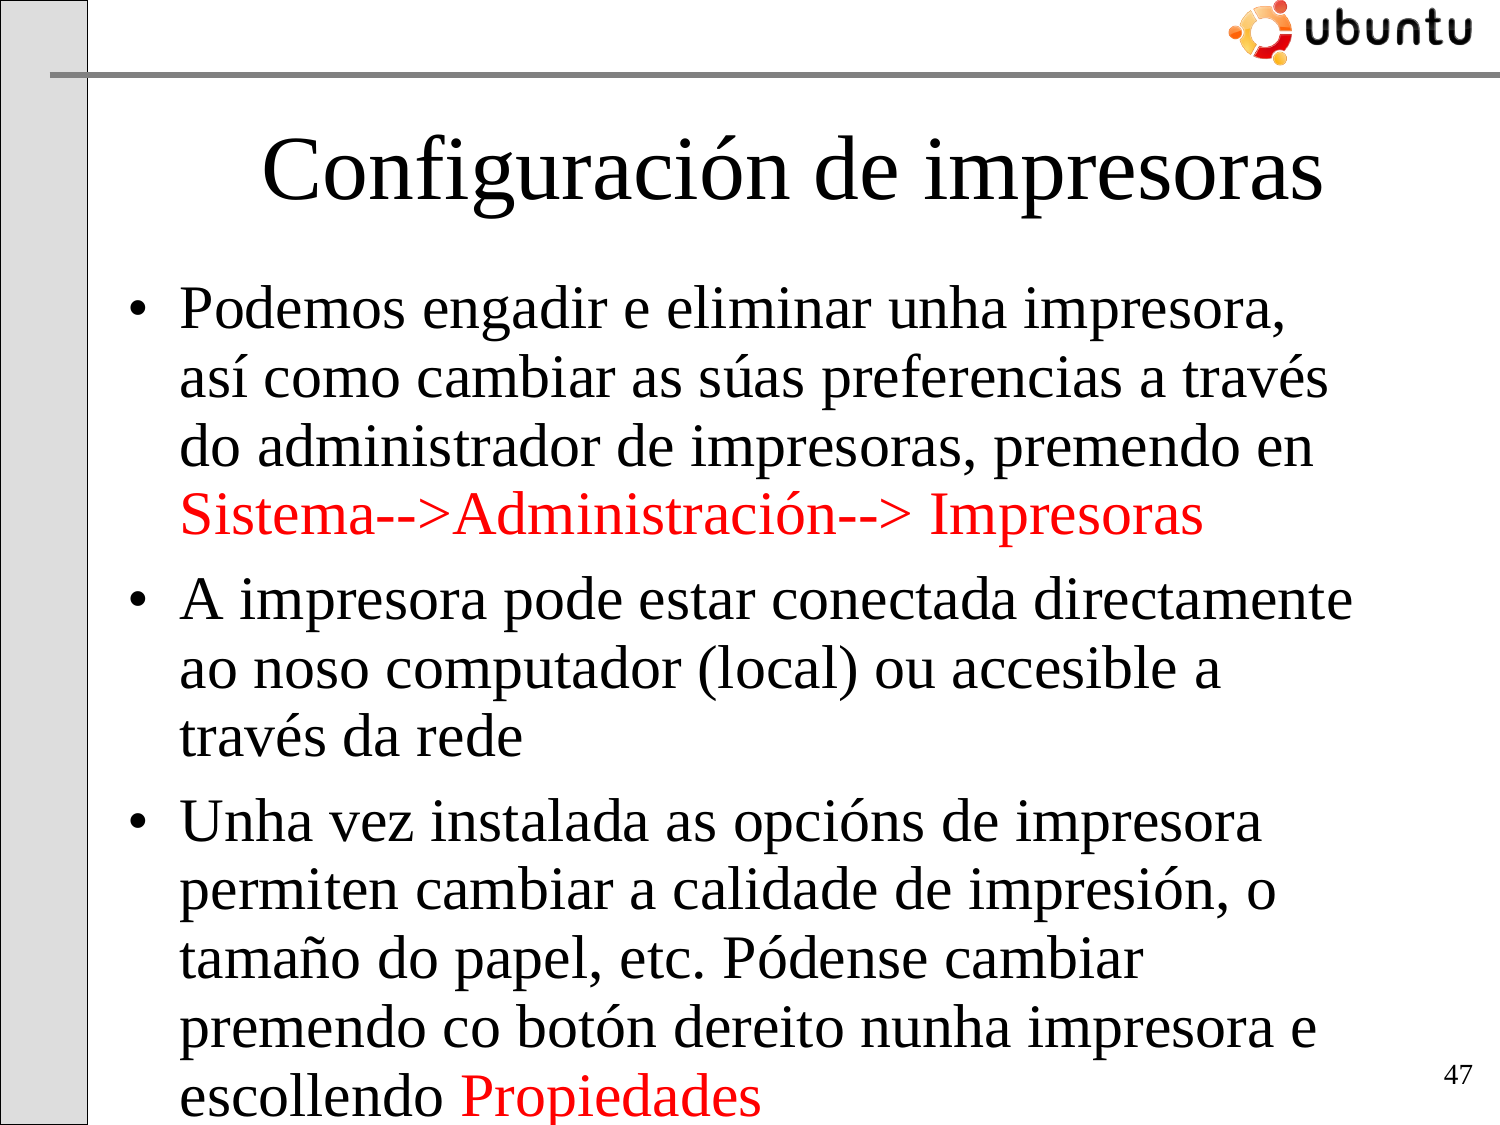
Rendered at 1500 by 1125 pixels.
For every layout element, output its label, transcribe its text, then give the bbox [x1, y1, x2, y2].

list Podemos engadir e eliminar unha impresora, así como cambiar as súas preferencias a través do administrador de impresoras, premendo en Sistema-->Administración--> Impresoras A impresora pode estar conectada directamente ao noso computador (local) ou accesible a través da rede Unha vez instalada as opcións de impresora permiten cambiar a calidade de impresión, o tamaño do papel, etc. Pódense cambiar premendo co botón dereito nunha impresora e escollendo Propiedades [112, 265, 1388, 1125]
picture [1221, 0, 1483, 71]
title Configuración de impresoras [112, 99, 1477, 237]
